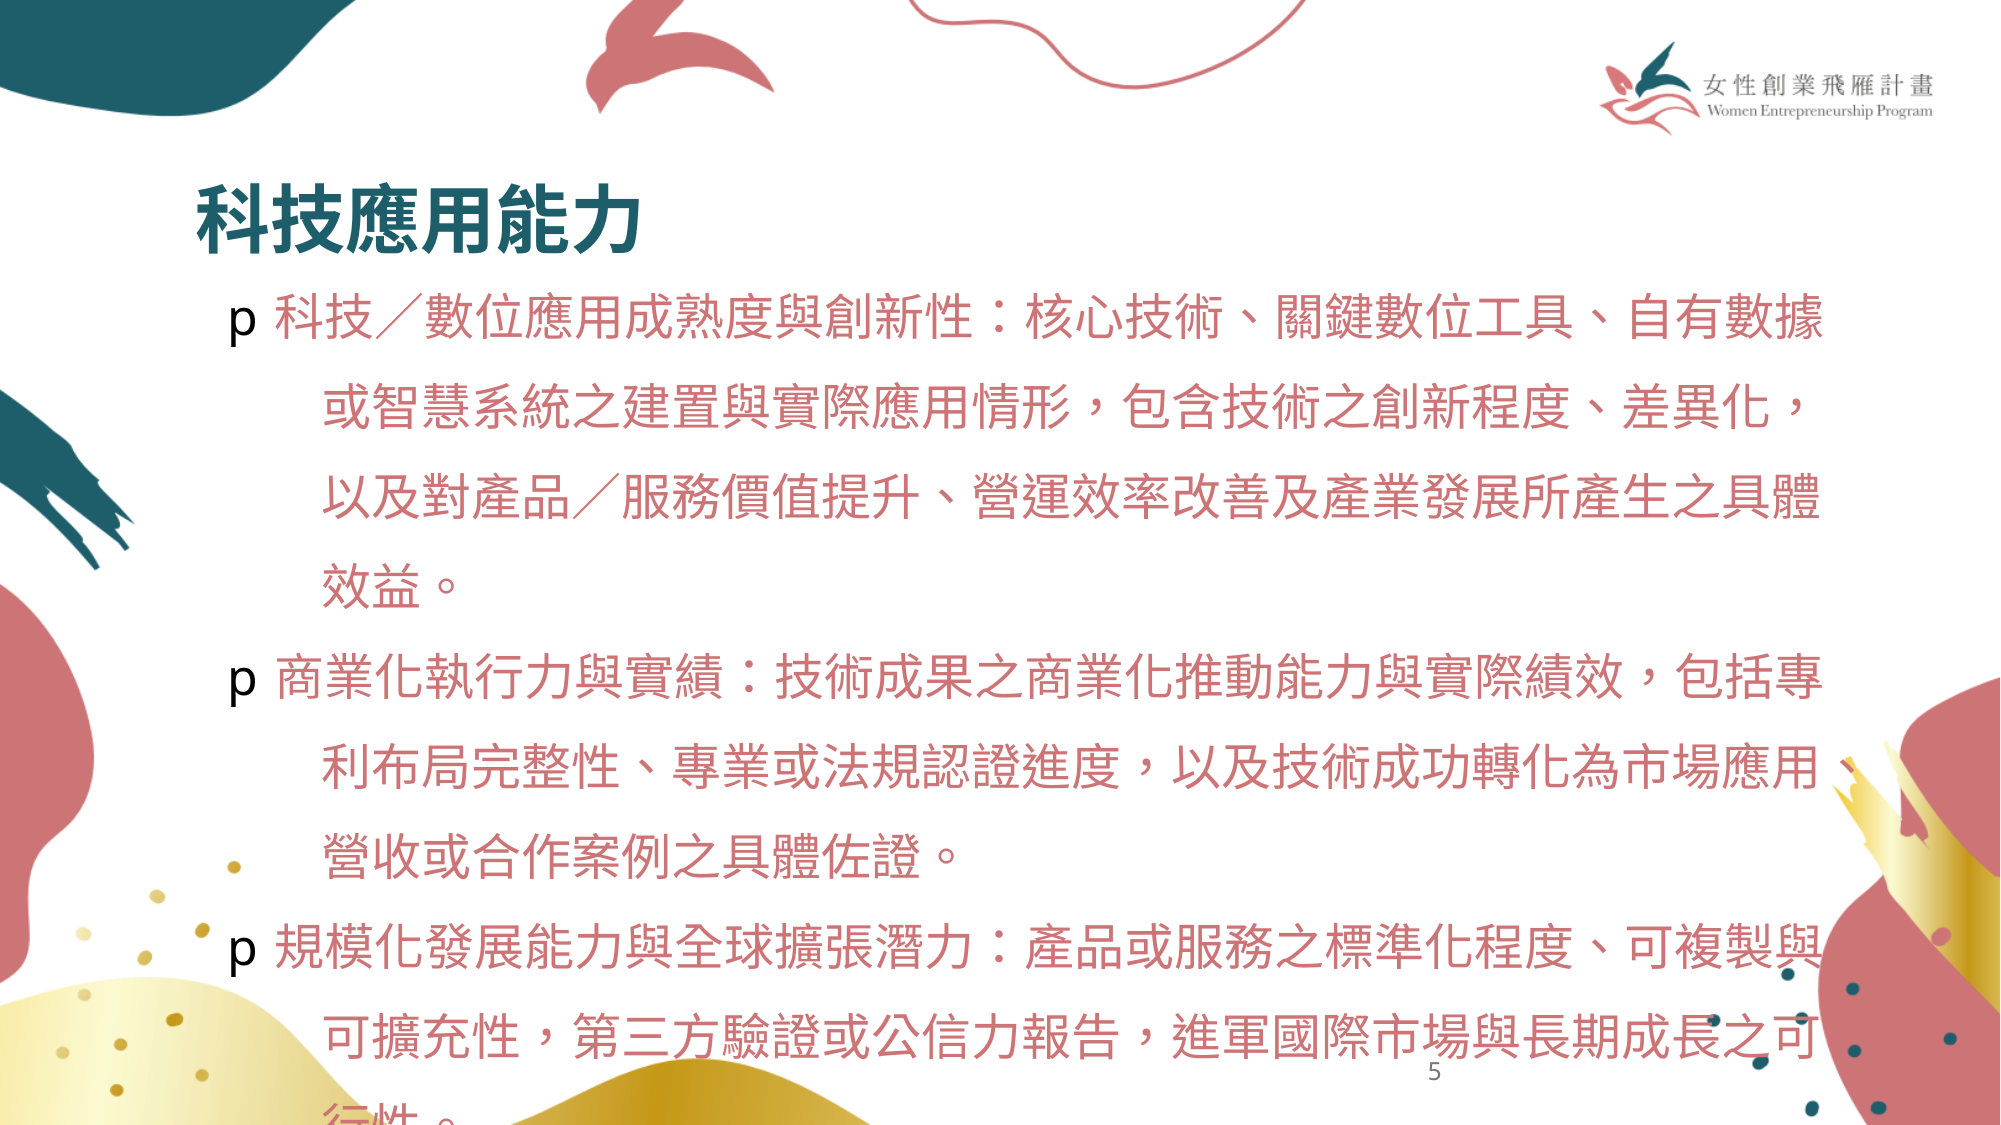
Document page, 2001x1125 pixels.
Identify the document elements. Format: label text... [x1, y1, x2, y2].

text_box 科技／數位應用成熟度與創新性：核心技術、關鍵數位工具、自有數據或智慧系統之建置與實際應用情形，包含技術之創新程度、差異化，以及對產品／服務價值提升、營運效率改善及產業發展所產生之具體效益。 商業化執行力與實績：技術成果之商業化推動能力與實際績效，包括專利布局完整性、專業或法規認證進度，以及技術成功轉化為市場應用、營收或合作案例之具體佐證。 規模化發展能力與全球擴張潛力：產品或服務之標準化程度、可複製與可擴充性，第三方驗證或公信力報告，進軍國際市場與長期成長之可行性。 [212, 248, 1863, 1125]
text_box 科技應用能力 [180, 164, 1638, 271]
